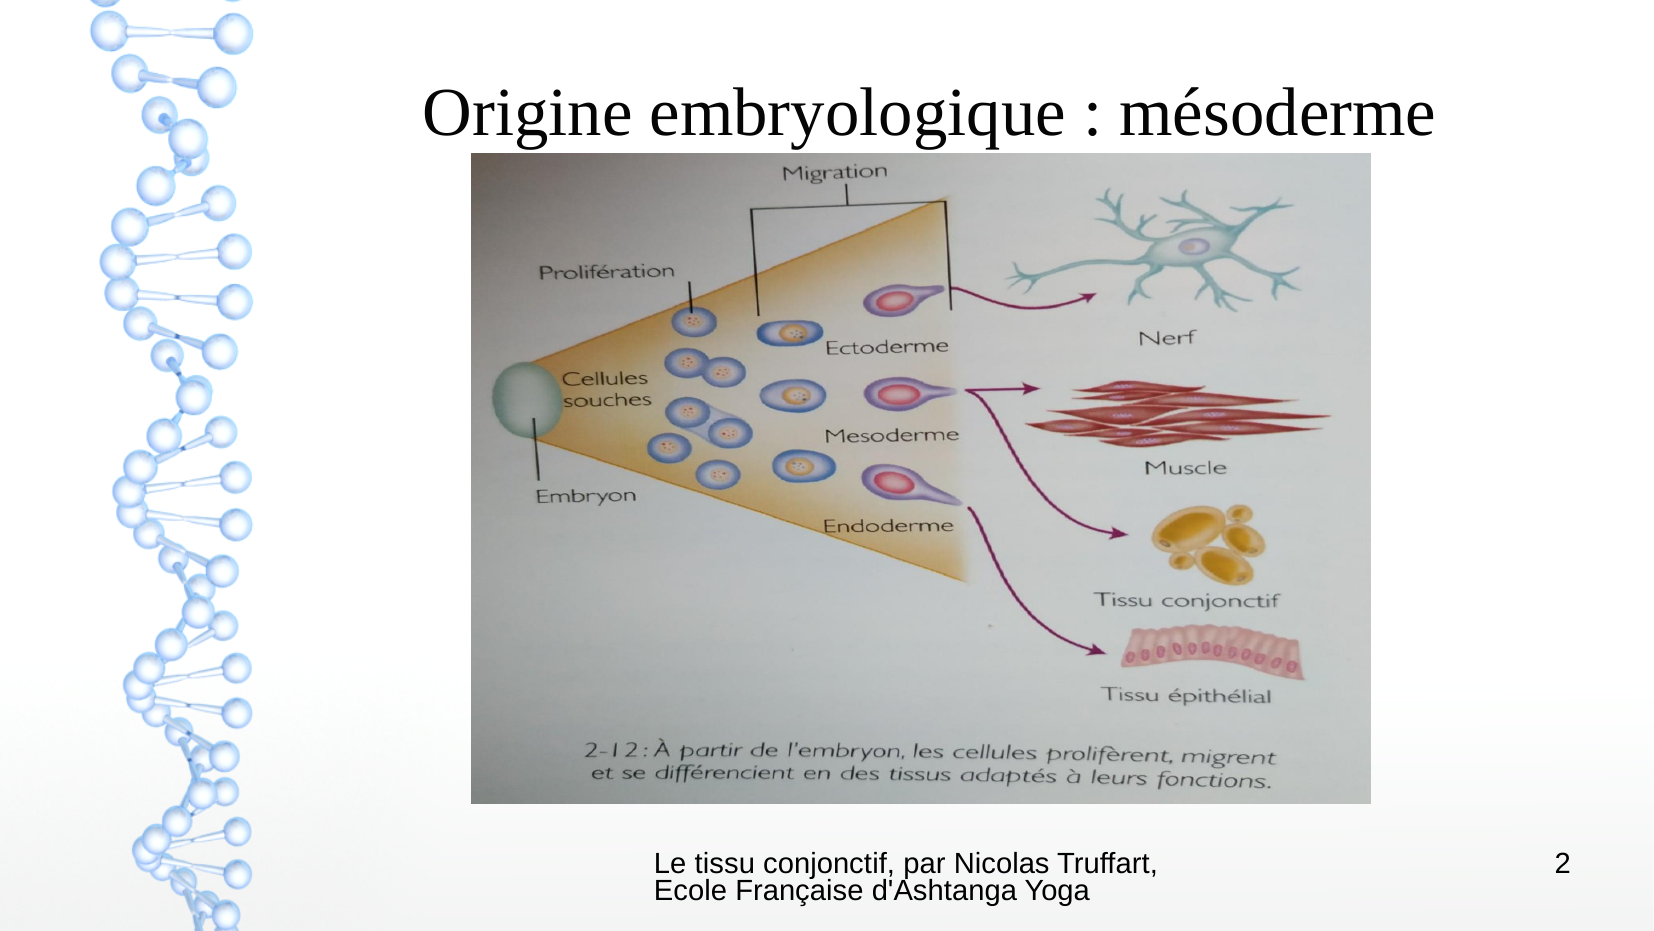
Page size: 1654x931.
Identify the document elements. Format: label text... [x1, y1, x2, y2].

title Origine embryologique : mésoderme [265, 35, 1595, 189]
picture [0, 0, 1654, 931]
